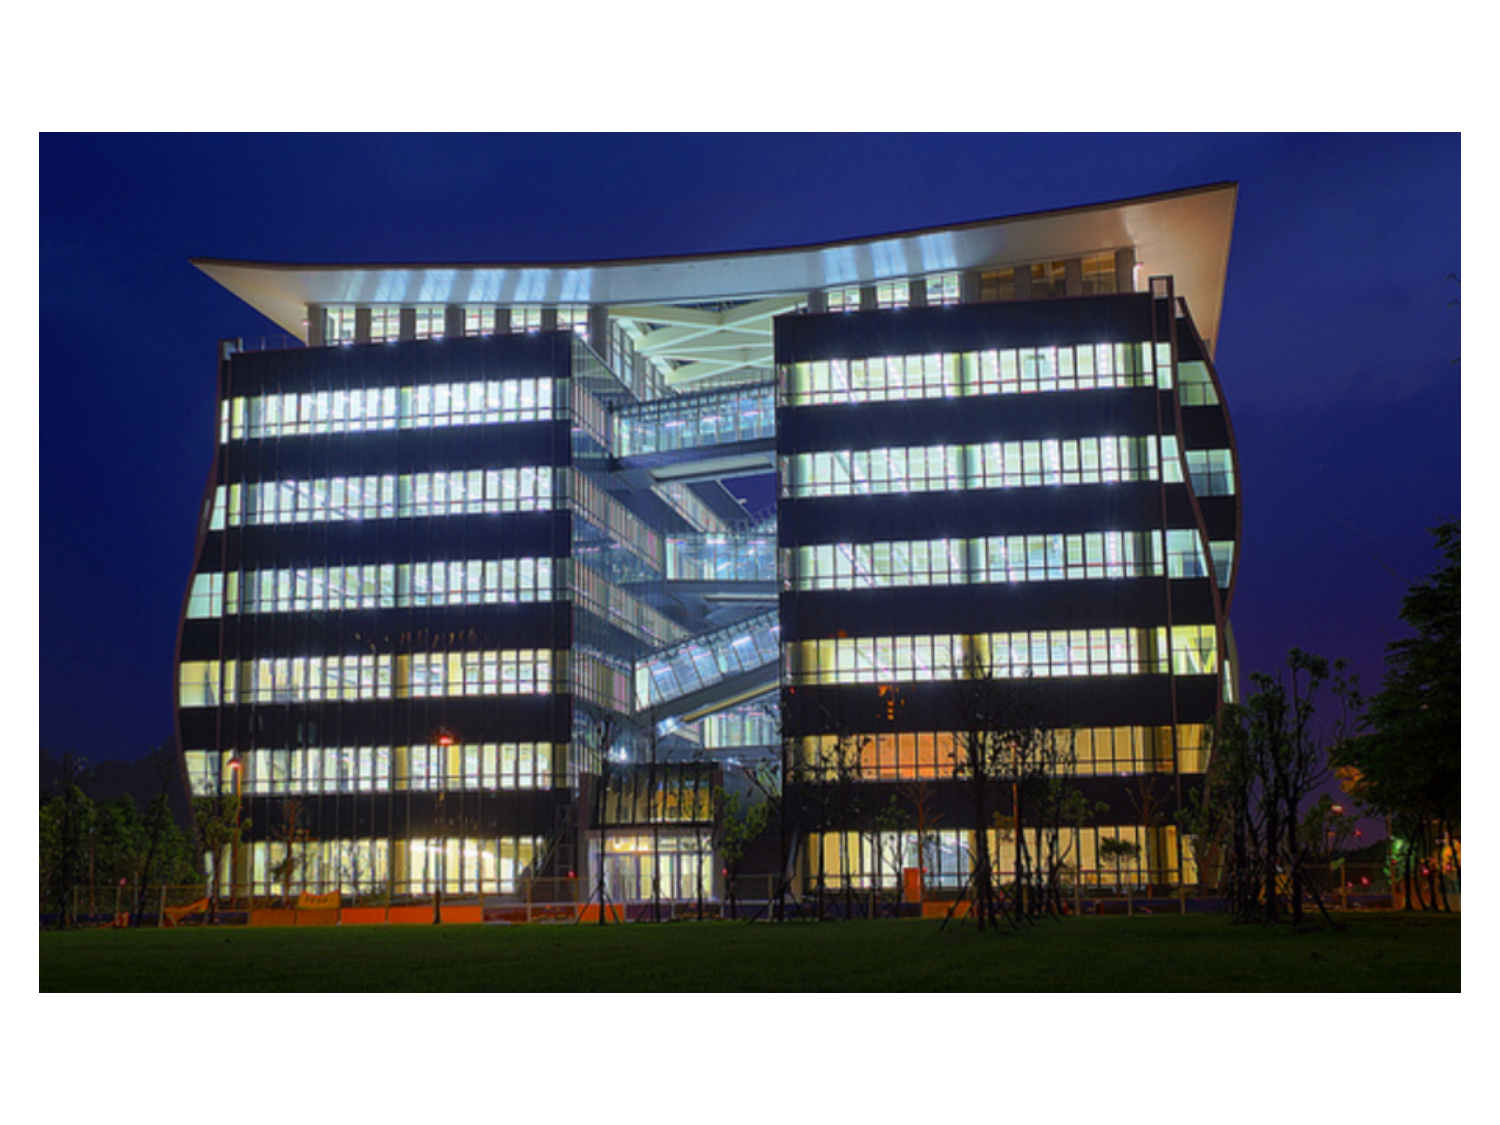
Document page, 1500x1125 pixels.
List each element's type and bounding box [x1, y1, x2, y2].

picture [39, 132, 1461, 993]
